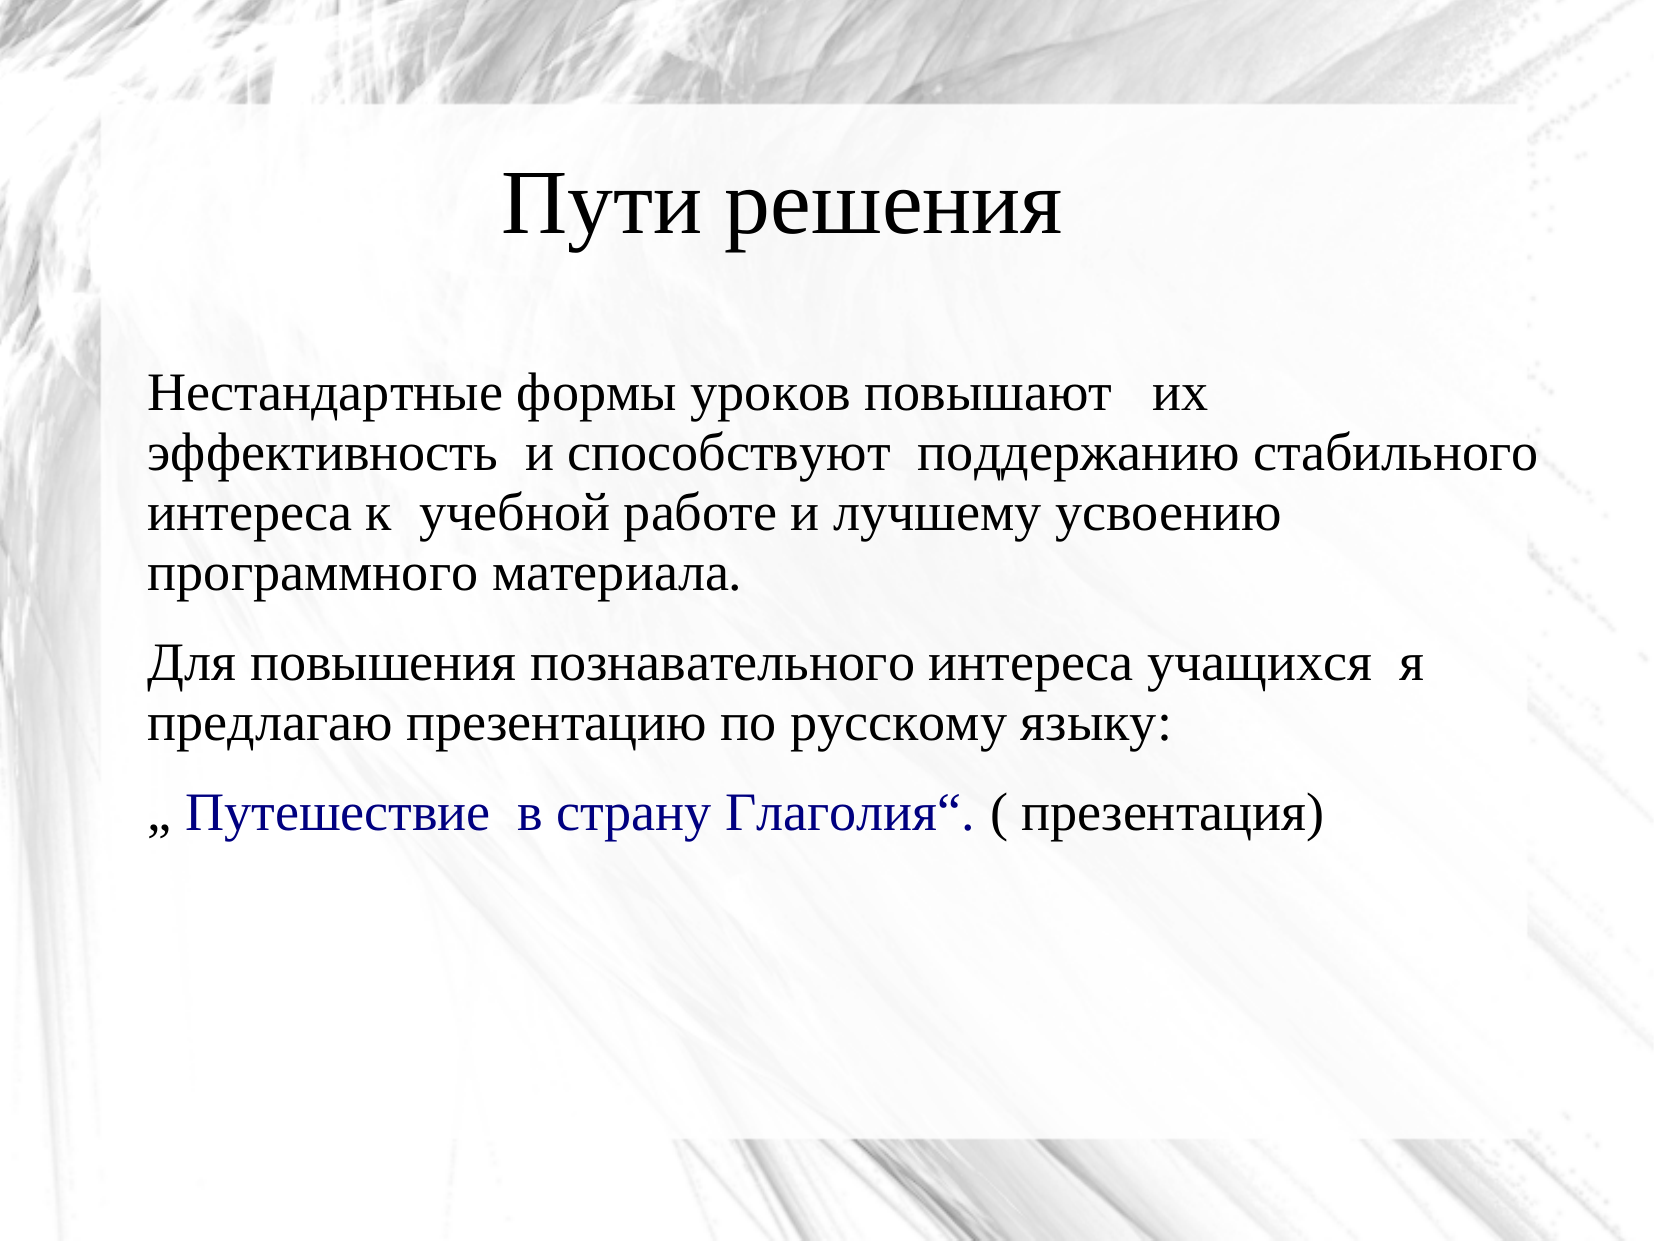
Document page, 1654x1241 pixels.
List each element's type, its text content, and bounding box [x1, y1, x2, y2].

picture [0, 0, 1654, 1241]
list Нестандартные формы уроков повышают их эффективность и способствуют поддержанию стабильного интереса к учебной работе и лучшему усвоению программного материала. Для повышения познавательного интереса учащихся я предлагаю презентацию по русскому языку: „ Путешествие в страну Глаголия“. ( презентация) [76, 362, 1565, 1182]
title Пути решения [59, 118, 1506, 287]
